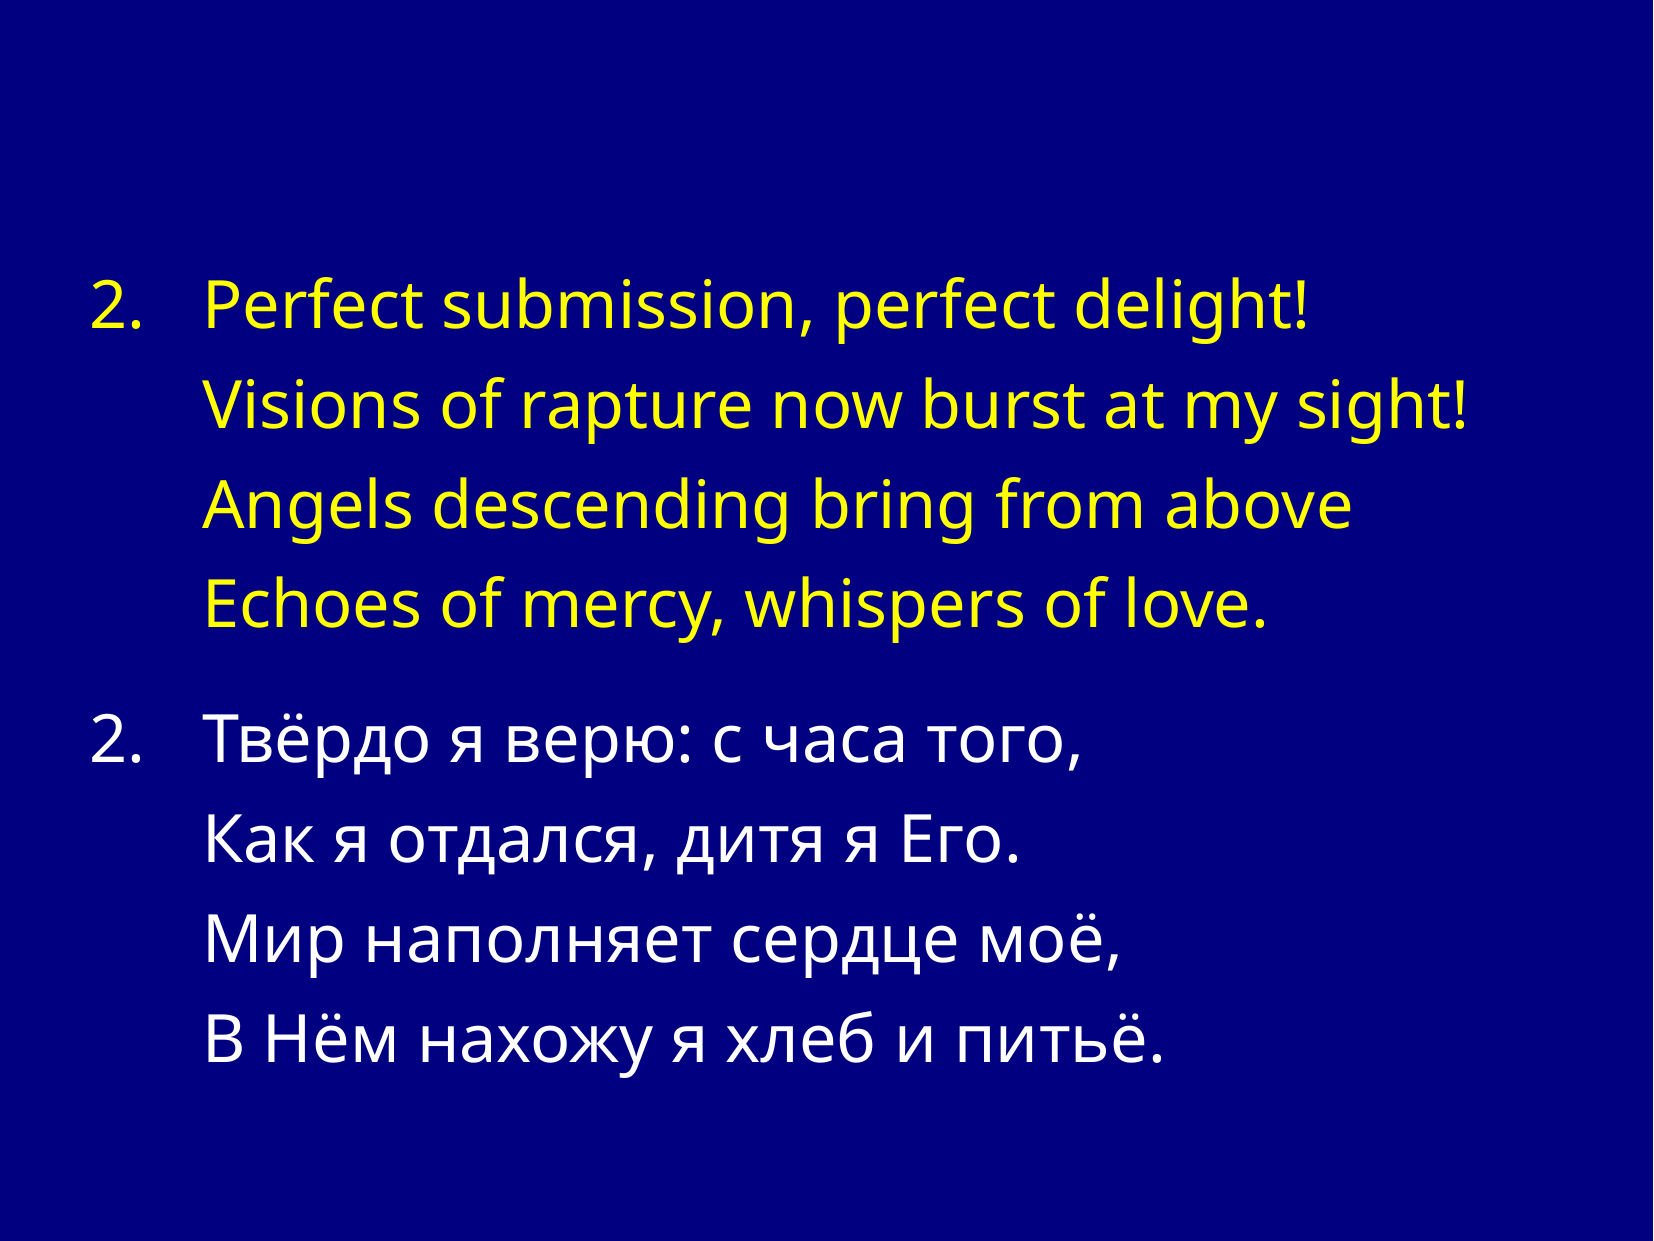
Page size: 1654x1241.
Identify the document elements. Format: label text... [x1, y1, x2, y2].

text_box 2. Perfect submission, perfect delight! Visions of rapture now burst at my sight! Angels descending bring from above Echoes of mercy, whispers of love. [75, 150, 1653, 638]
text_box 2. Твёрдо я верю: с часа того, Как я отдался, дитя я Его. Мир наполняет сердце моё, В Нём нахожу я хлеб и питьё. [75, 675, 1576, 1163]
